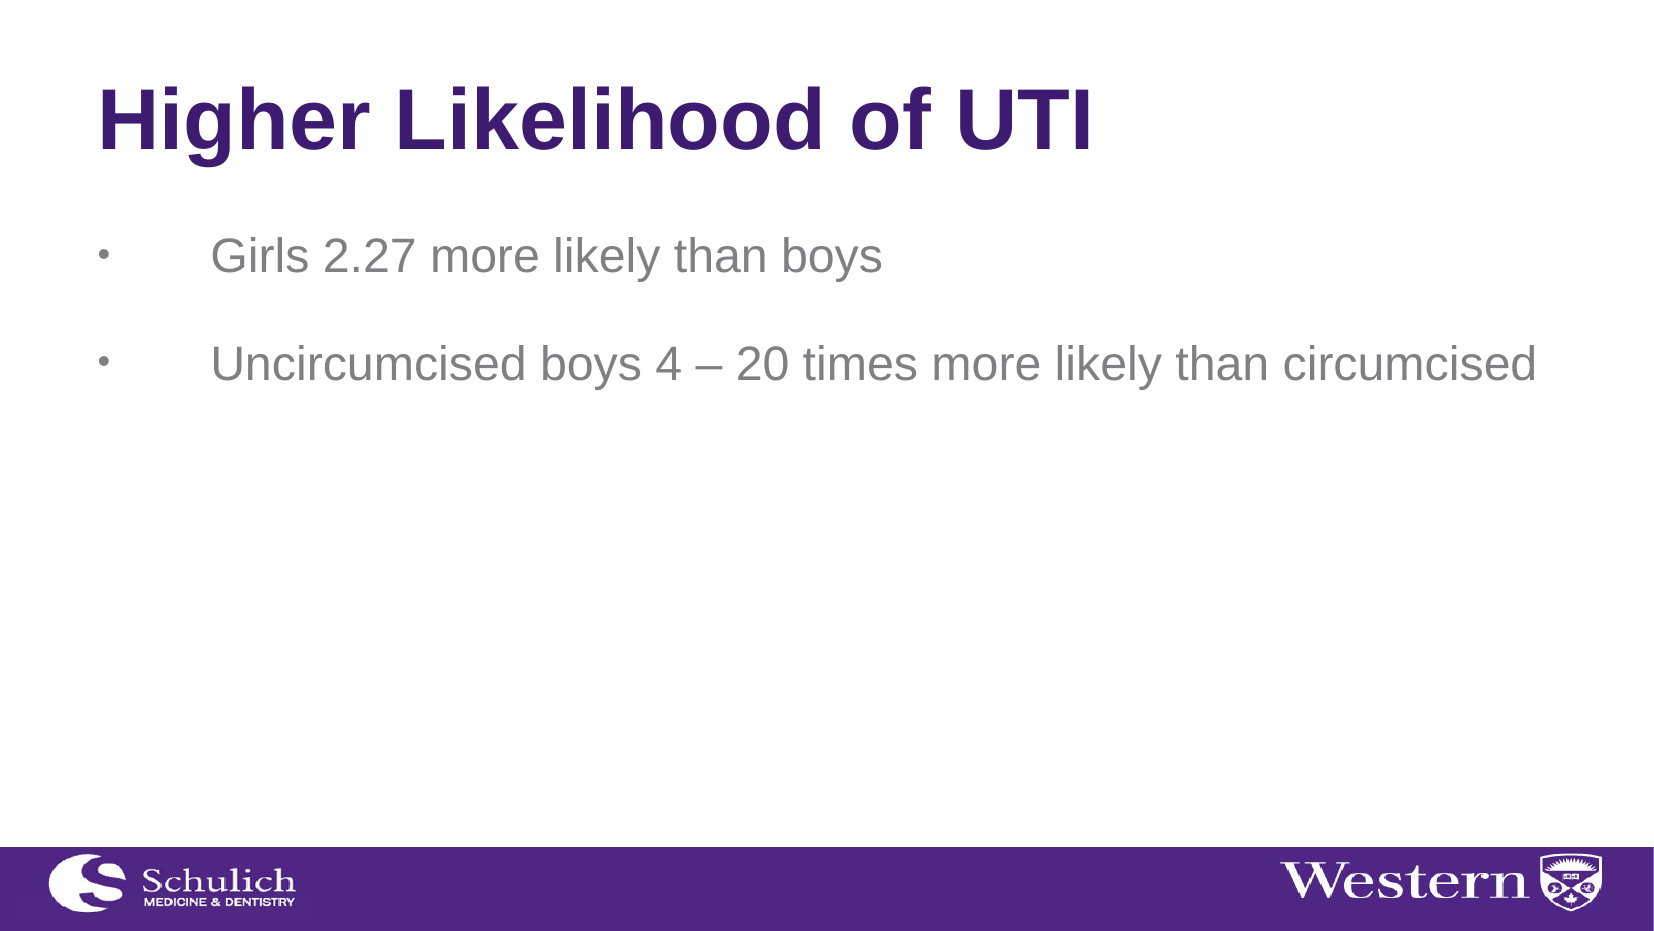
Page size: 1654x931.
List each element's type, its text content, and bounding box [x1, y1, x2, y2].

picture [0, 0, 1654, 931]
title Higher Likelihood of UTI [82, 37, 1571, 193]
list Girls 2.27 more likely than boys Uncircumcised boys 4 – 20 times more likely than circumcised [82, 217, 1571, 831]
